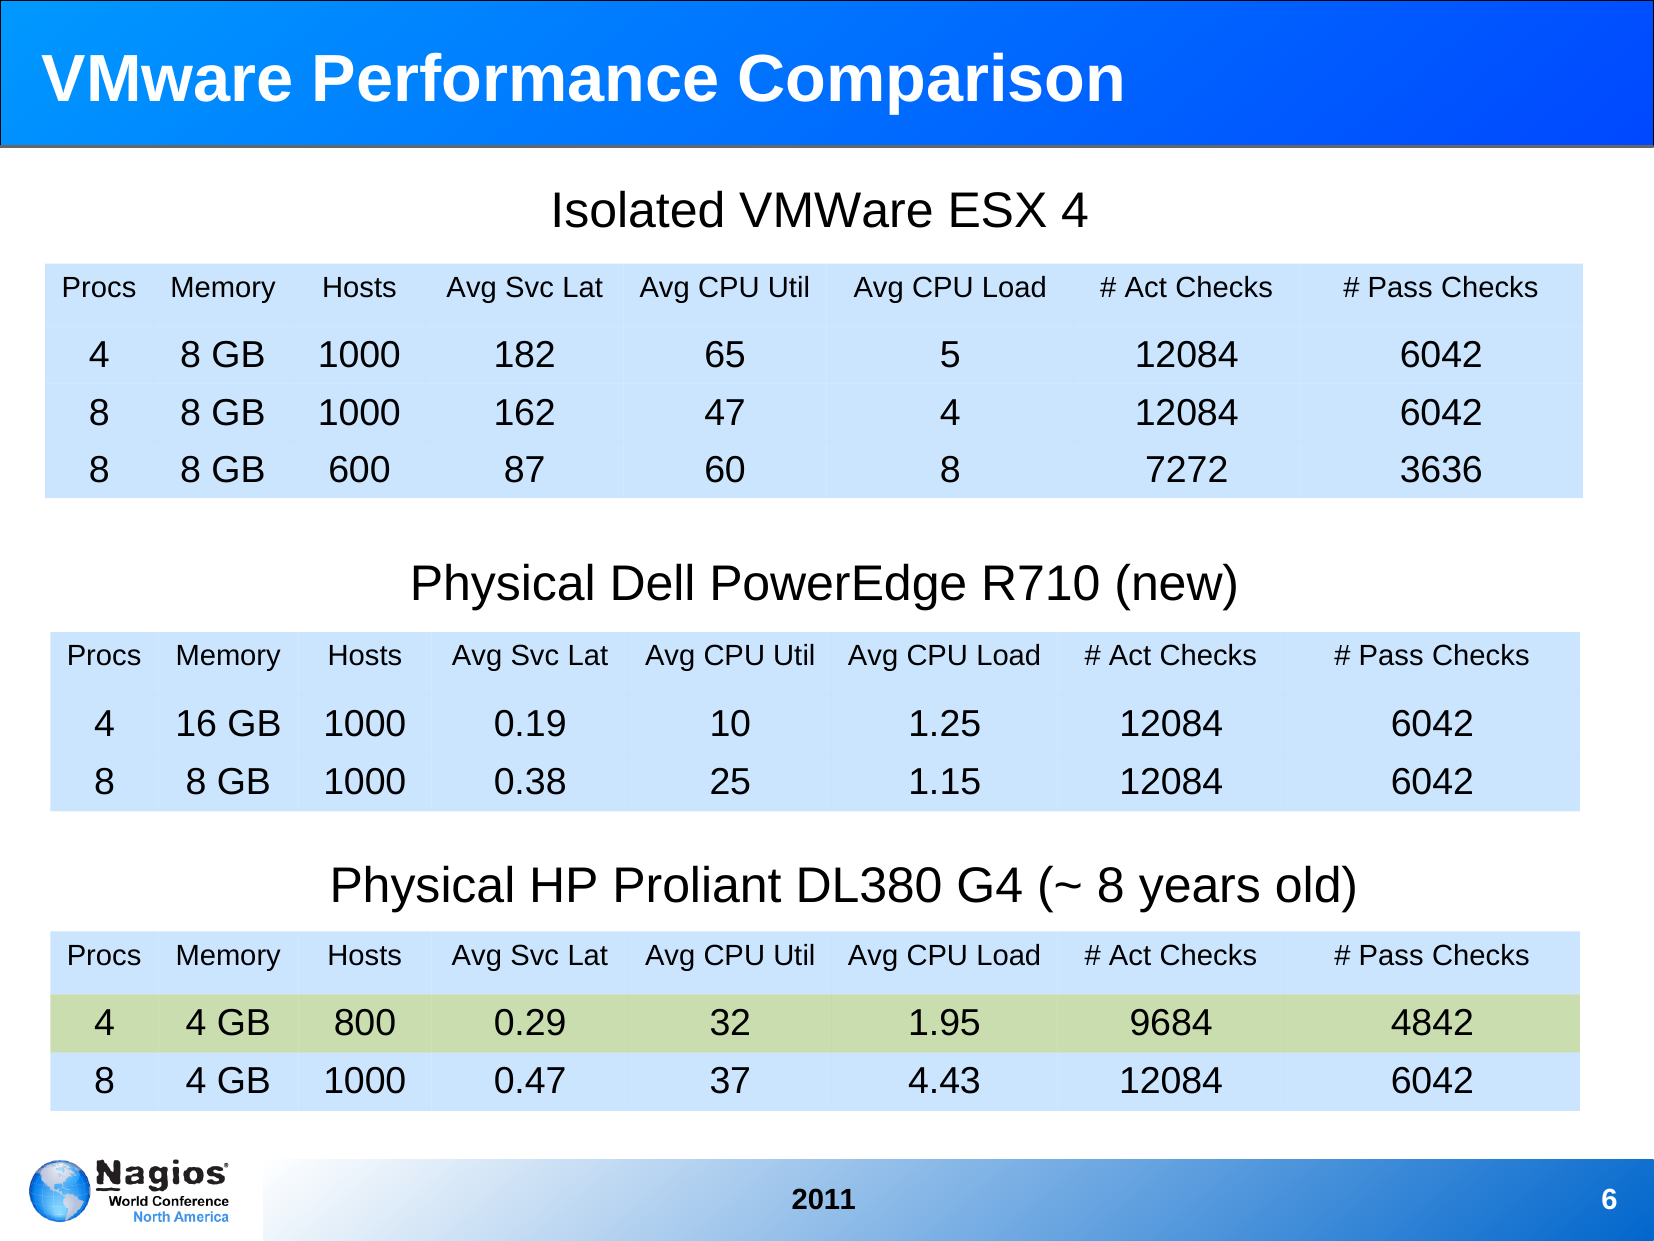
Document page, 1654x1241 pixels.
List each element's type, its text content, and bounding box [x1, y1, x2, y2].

table_header # Act Checks [1057, 632, 1285, 695]
table_header # Pass Checks [1285, 632, 1580, 695]
table_header # Pass Checks [1300, 264, 1583, 327]
picture [29, 1159, 229, 1235]
table_cell 12084 [1074, 327, 1300, 384]
table_cell 3636 [1300, 441, 1583, 498]
text_box Physical HP Proliant DL380 G4 (~ 8 years old) [48, 857, 1569, 923]
table_cell 8 [45, 384, 153, 441]
table_cell 1000 [298, 695, 431, 753]
table_cell 8 GB [158, 753, 298, 811]
table_header Avg Svc Lat [431, 931, 629, 994]
table_header # Act Checks [1057, 931, 1285, 994]
table_cell 5 [826, 327, 1074, 384]
table_header Procs [45, 264, 153, 327]
table_cell 12084 [1057, 753, 1285, 811]
table_cell 0.38 [431, 753, 629, 811]
table_cell 9684 [1057, 994, 1285, 1053]
table_cell 12084 [1057, 1053, 1285, 1111]
table_cell 1000 [298, 1053, 431, 1111]
table_header Avg CPU Util [624, 264, 826, 327]
table_cell 4 [50, 994, 158, 1053]
table_cell 162 [426, 384, 624, 441]
table_cell 6042 [1300, 327, 1583, 384]
table_cell 1000 [293, 384, 426, 441]
table_cell 1000 [298, 753, 431, 811]
text_box Physical Dell PowerEdge R710 (new) [38, 555, 1540, 621]
table_cell 87 [426, 441, 624, 498]
table_cell 4 [50, 695, 158, 753]
table_cell 60 [624, 441, 826, 498]
table_header Procs [50, 632, 158, 695]
table_cell 8 [50, 1053, 158, 1111]
table_cell 10 [629, 695, 832, 753]
text_box Isolated VMWare ESX 4 [38, 175, 1530, 246]
table_cell 6042 [1300, 384, 1583, 441]
table_cell 8 GB [153, 327, 293, 384]
table_cell 6042 [1285, 695, 1580, 753]
table_cell 6042 [1285, 1053, 1580, 1111]
table_cell 1.95 [832, 994, 1057, 1053]
table_header Avg CPU Load [832, 632, 1057, 695]
table_header # Act Checks [1074, 264, 1300, 327]
table_header Hosts [298, 931, 431, 994]
table_header Memory [153, 264, 293, 327]
table_cell 47 [624, 384, 826, 441]
table_cell 8 [50, 753, 158, 811]
table_header Hosts [293, 264, 426, 327]
table_cell 4 GB [158, 1053, 298, 1111]
table_cell 12084 [1074, 384, 1300, 441]
table_header Avg CPU Util [629, 632, 832, 695]
table_header Avg CPU Util [629, 931, 832, 994]
table_cell 1.15 [832, 753, 1057, 811]
table_header Memory [158, 632, 298, 695]
table_cell 16 GB [158, 695, 298, 753]
table_cell 8 GB [153, 384, 293, 441]
table_cell 1.25 [832, 695, 1057, 753]
table_cell 32 [629, 994, 832, 1053]
table_cell 182 [426, 327, 624, 384]
table_header # Pass Checks [1285, 931, 1580, 994]
table_header Procs [50, 931, 158, 994]
table_cell 8 [826, 441, 1074, 498]
table_cell 0.19 [431, 695, 629, 753]
table_cell 8 GB [153, 441, 293, 498]
table_header Avg Svc Lat [426, 264, 624, 327]
table_cell 4.43 [832, 1053, 1057, 1111]
title VMware Performance Comparison [41, 29, 1248, 127]
table_cell 800 [298, 994, 431, 1053]
table_header Avg CPU Load [832, 931, 1057, 994]
table_cell 37 [629, 1053, 832, 1111]
table_cell 8 [45, 441, 153, 498]
table_cell 65 [624, 327, 826, 384]
table_cell 4 [826, 384, 1074, 441]
table_cell 4842 [1285, 994, 1580, 1053]
table_cell 4 [45, 327, 153, 384]
table_header Memory [158, 931, 298, 994]
table_cell 25 [629, 753, 832, 811]
table_cell 600 [293, 441, 426, 498]
table_header Avg CPU Load [826, 264, 1074, 327]
table_cell 0.29 [431, 994, 629, 1053]
table_header Hosts [298, 632, 431, 695]
table_cell 1000 [293, 327, 426, 384]
table_cell 0.47 [431, 1053, 629, 1111]
table_cell 6042 [1285, 753, 1580, 811]
table_cell 7272 [1074, 441, 1300, 498]
table_cell 12084 [1057, 695, 1285, 753]
table_cell 4 GB [158, 994, 298, 1053]
table_header Avg Svc Lat [431, 632, 629, 695]
